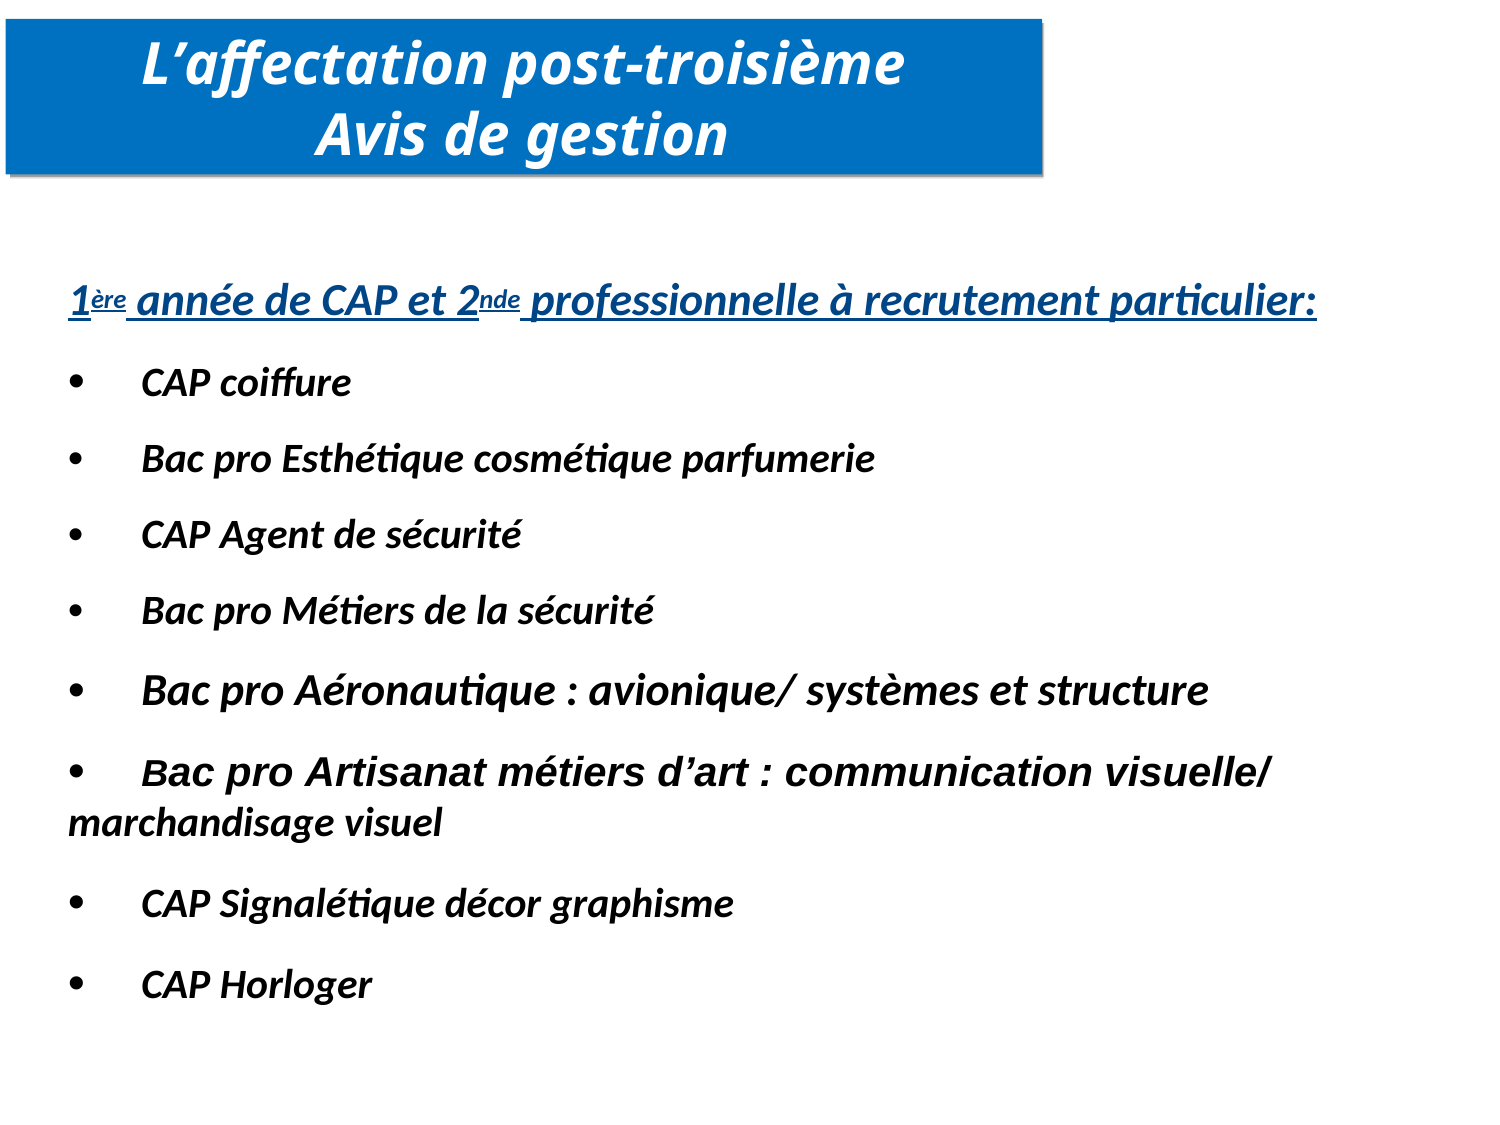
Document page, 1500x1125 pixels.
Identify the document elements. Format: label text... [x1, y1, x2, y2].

text_box L’affectation post-troisième Avis de gestion [5, 18, 1043, 175]
text_box 1ère année de CAP et 2nde professionnelle à recrutement particulier: • CAP coiffure • Bac pro Esthétique cosmétique parfumerie • CAP Agent de sécurité • Bac pro Métiers de la sécurité • Bac pro Aéronautique : avionique/ systèmes et structure • Bac pro Artisanat métiers d’art : communication visuelle/ marchandisage visuel • CAP Signalétique décor graphisme • CAP Horloger [53, 185, 1459, 1015]
